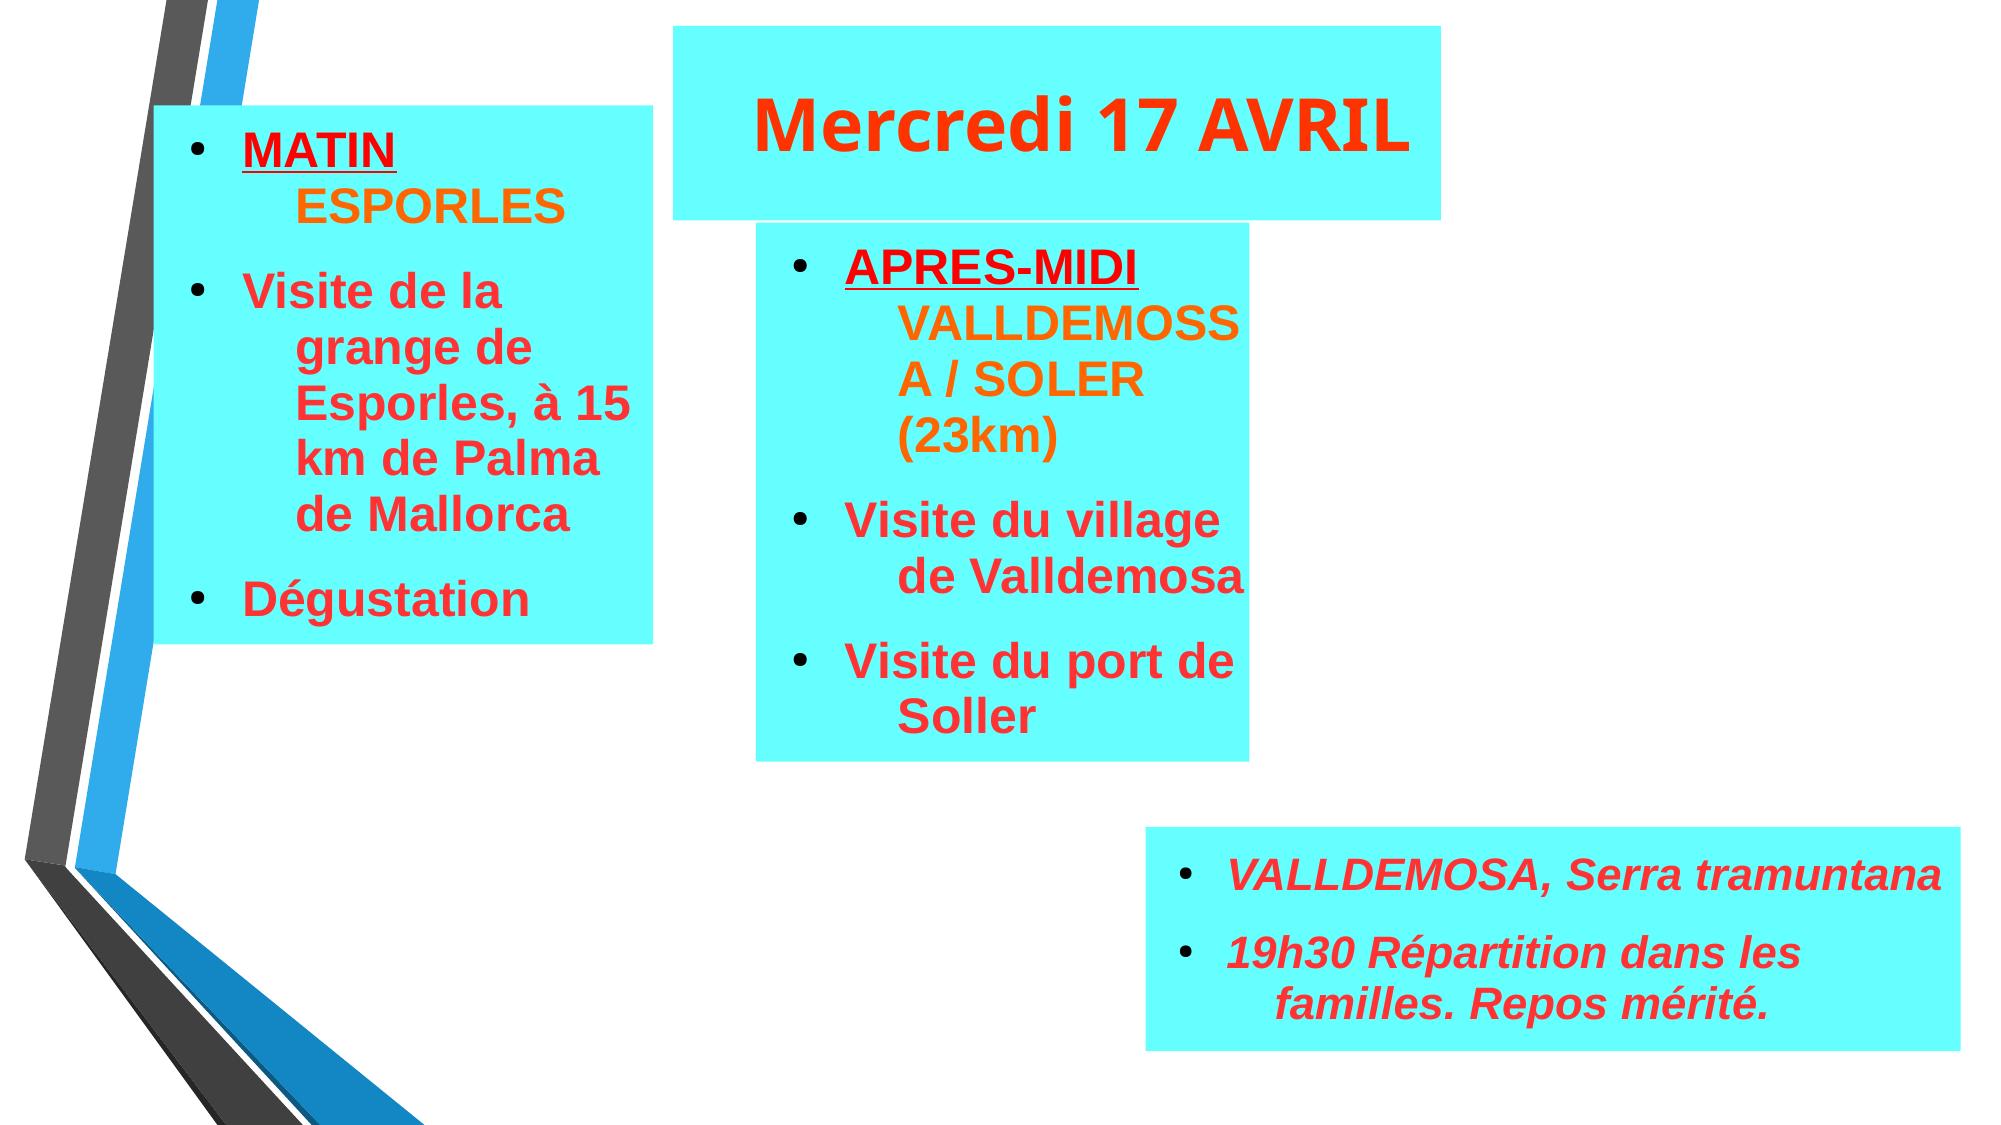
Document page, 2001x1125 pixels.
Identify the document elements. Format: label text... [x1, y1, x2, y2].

list VALLDEMOSA, Serra tramuntana 19h30 Répartition dans les familles. Repos mérité. [1145, 826, 1961, 1052]
list MATIN ESPORLES Visite de la grange de Esporles, à 15 km de Palma de Mallorca Dégustation [153, 135, 654, 615]
list Mercredi 17 AVRIL [673, 25, 1441, 221]
list APRES-MIDI VALLDEMOSSA / SOLER (23km) Visite du village de Valldemosa Visite du port de Soller [755, 228, 1250, 756]
